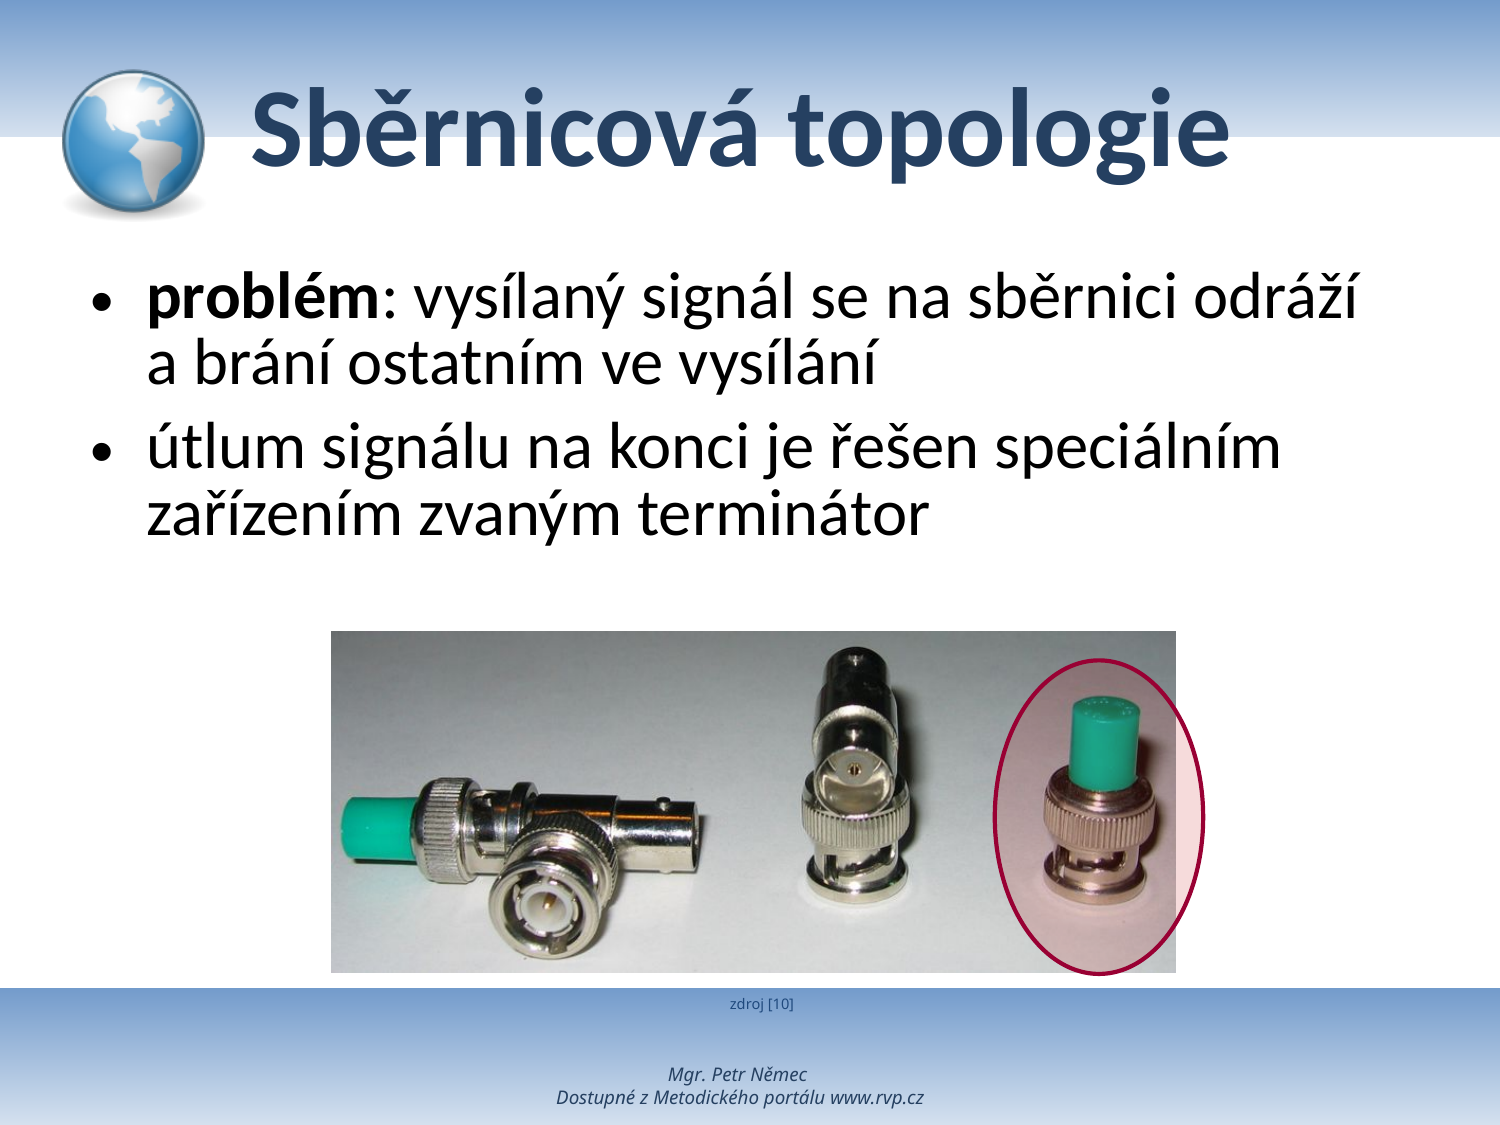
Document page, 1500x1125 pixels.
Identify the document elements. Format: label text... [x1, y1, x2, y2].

list problém: vysílaný signál se na sběrnici odráží a brání ostatním ve vysílání útlum signálu na konci je řešen speciálním zařízením zvaným terminátor [75, 260, 1426, 621]
picture [56, 67, 211, 222]
text_box [994, 660, 1204, 974]
picture [1116, 925, 1176, 973]
title Sběrnicová topologie [235, 45, 1426, 233]
picture [331, 631, 1176, 973]
text_box zdroj [10] [715, 987, 813, 1021]
